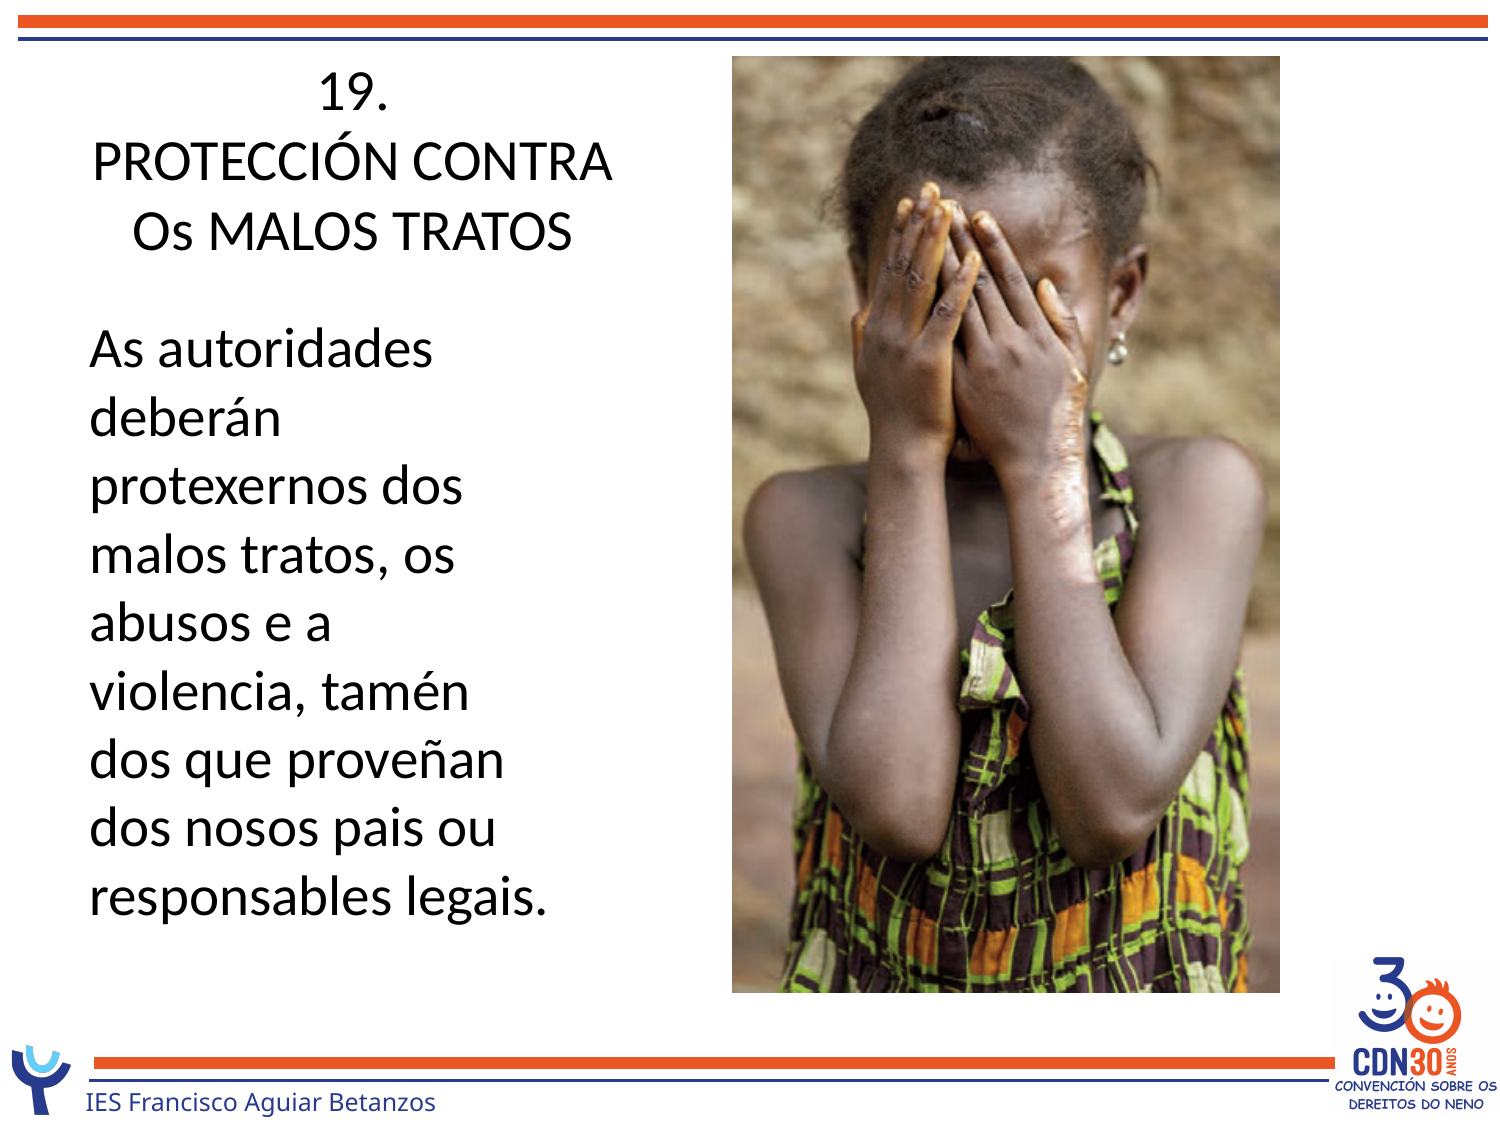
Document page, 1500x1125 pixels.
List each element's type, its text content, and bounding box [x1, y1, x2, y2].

picture [732, 56, 1280, 993]
picture [11, 1045, 71, 1115]
picture [1330, 956, 1500, 1115]
title 19. PROTECCIÓN CONTRA Os MALOS TRATOS [75, 44, 632, 236]
list As autoridades deberán protexernos dos malos tratos, os abusos e a violencia, tamén dos que proveñan dos nosos pais ou responsables legais. [75, 235, 569, 1005]
